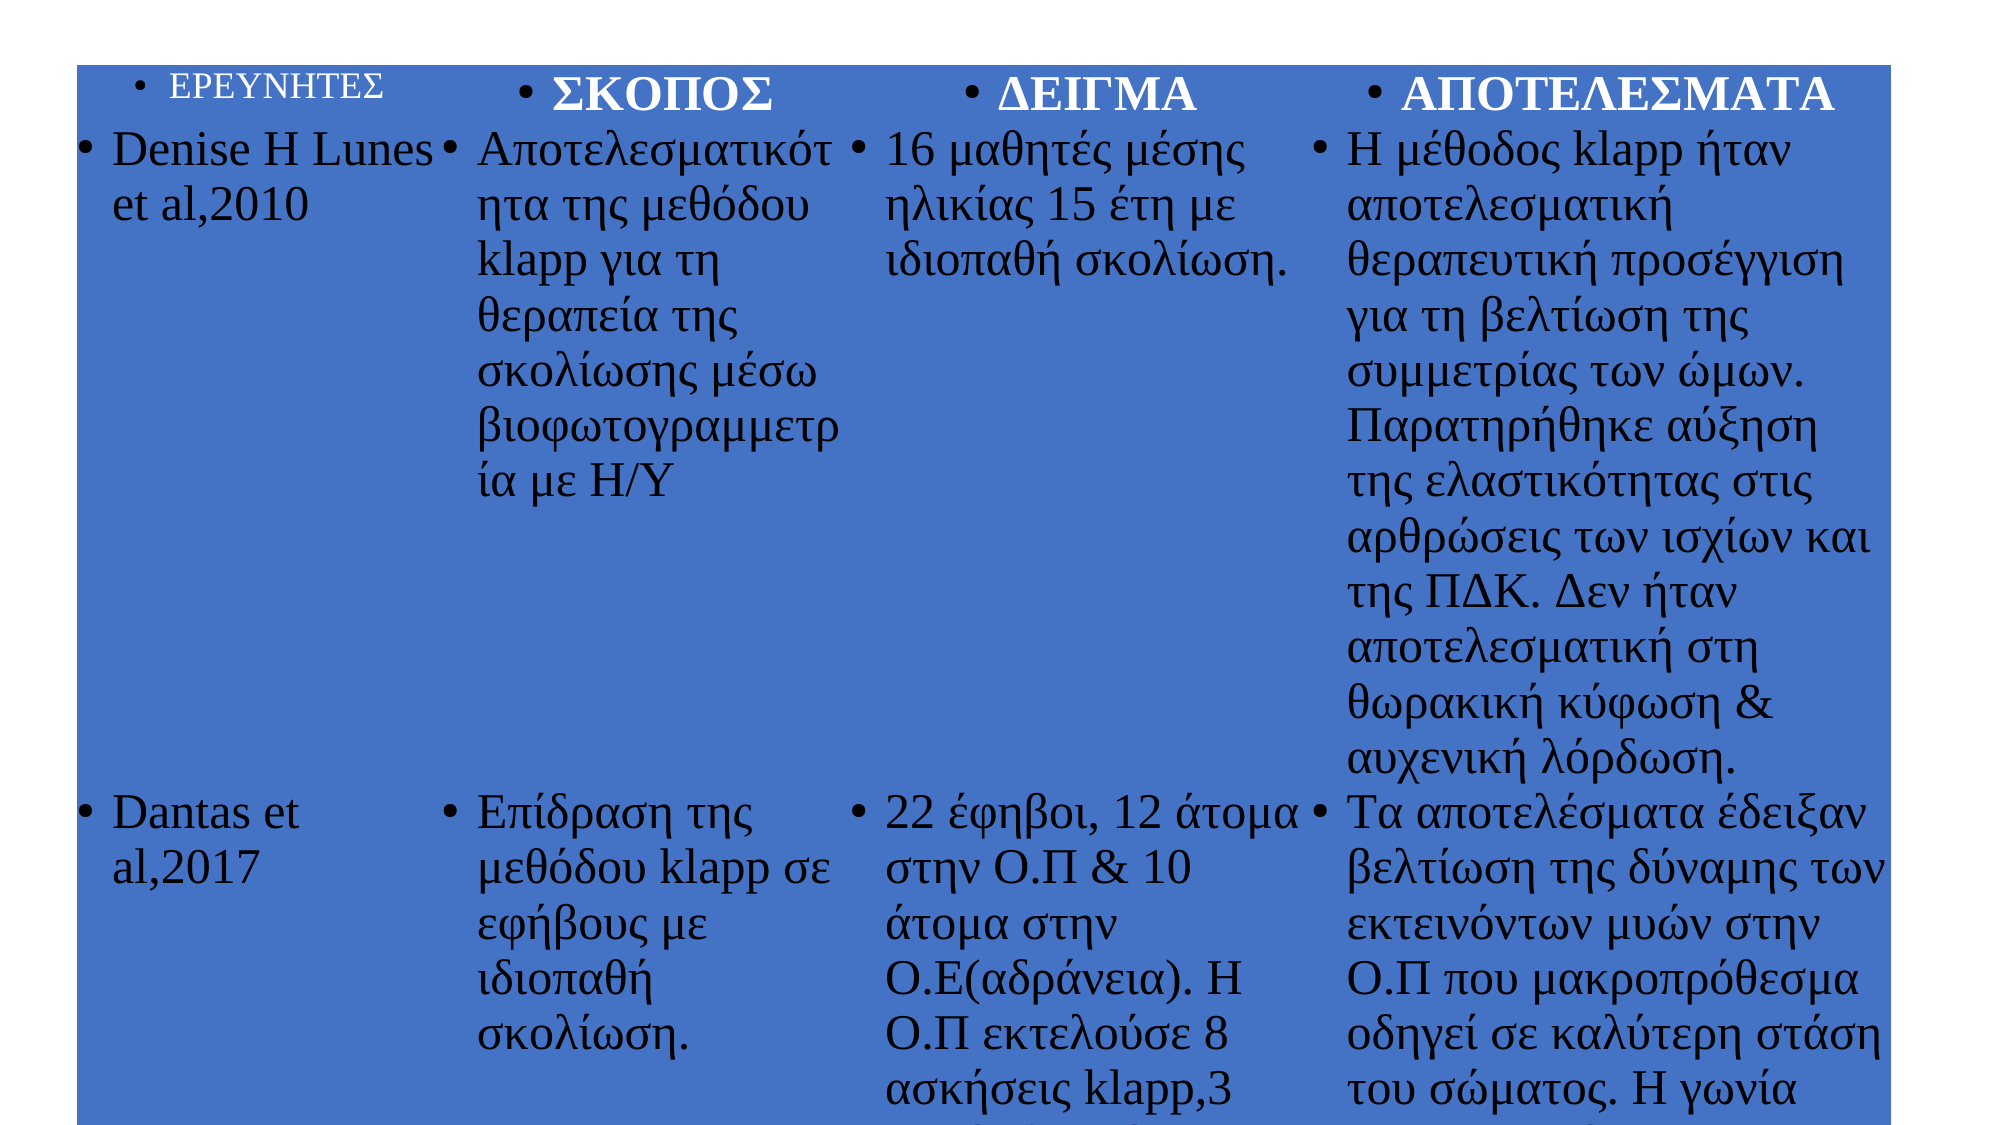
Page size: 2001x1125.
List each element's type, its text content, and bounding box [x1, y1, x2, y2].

table_cell Επίδραση της μεθόδου klapp σε εφήβους με ιδιοπαθή σκολίωση. [441, 784, 850, 1125]
table_header ΣΚΟΠΟΣ [441, 65, 850, 121]
table_header ΑΠΟΤΕΛΕΣΜΑΤΑ [1311, 65, 1891, 121]
table_header ΕΡΕΥΝΗΤΕΣ [77, 65, 441, 121]
table_cell Τα αποτελέσματα έδειξαν βελτίωση της δύναμης των εκτεινόντων μυών στην Ο.Π που μακροπρόθεσμα οδηγεί σε καλύτερη στάση του σώματος. Η γωνία Cobb δεν φάνηκε να βελτιώνεται. [1311, 784, 1891, 1125]
table_cell 16 μαθητές μέσης ηλικίας 15 έτη με ιδιοπαθή σκολίωση. [850, 121, 1311, 784]
table_cell Η μέθοδος klapp ήταν αποτελεσματική θεραπευτική προσέγγιση για τη βελτίωση της συμμετρίας των ώμων. Παρατηρήθηκε αύξηση της ελαστικότητας στις αρθρώσεις των ισχίων και της ΠΔΚ. Δεν ήταν αποτελεσματική στη θωρακική κύφωση & αυχενική λόρδωση. [1311, 121, 1891, 784]
table_cell 22 έφηβοι, 12 άτομα στην Ο.Π & 10 άτομα στην Ο.Ε(αδράνεια). Η Ο.Π εκτελούσε 8 ασκήσεις klapp,3 φορές/βδομάδα,50’ για 20 συνεδρίες. Μέτρηση της δύναμης των ραχιαίων με δυναμόμετρο. [850, 784, 1311, 1125]
table_header ΔΕΙΓΜΑ [850, 65, 1311, 121]
table_cell Dantas et al,2017 [77, 784, 441, 1125]
table_cell Αποτελεσματικότητα της μεθόδου klapp για τη θεραπεία της σκολίωσης μέσω βιοφωτογραμμετρία με Η/Υ [441, 121, 850, 784]
table_cell Denise H Lunes et al,2010 [77, 121, 441, 784]
